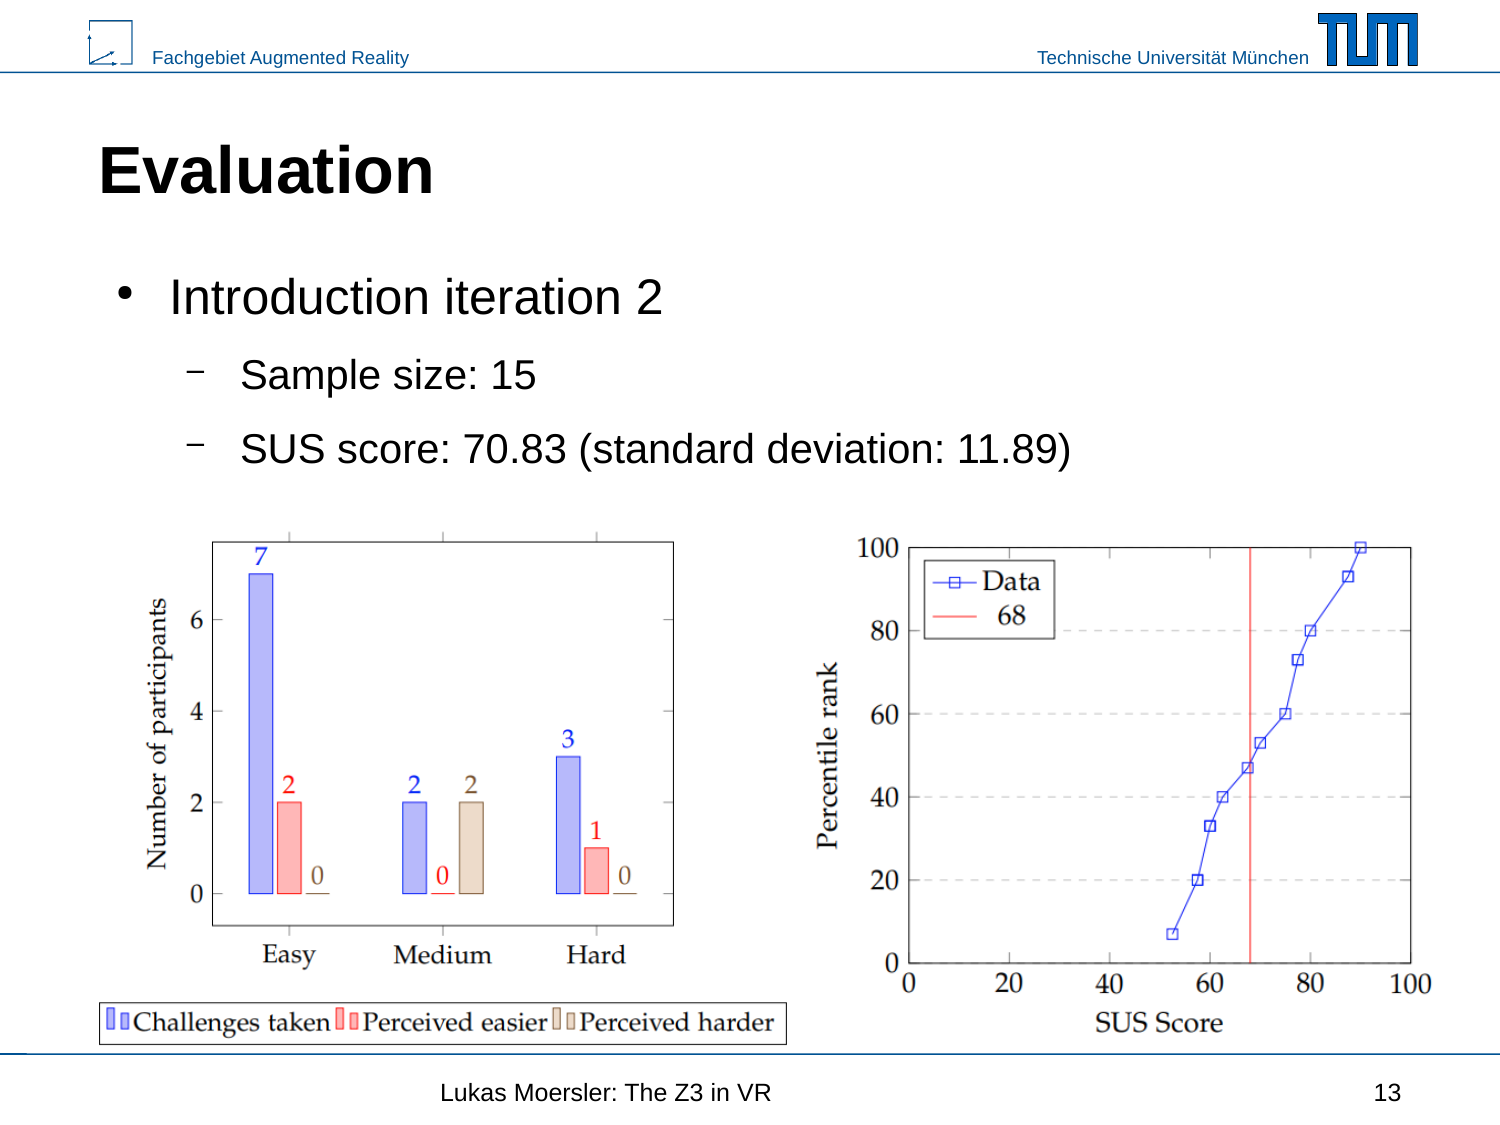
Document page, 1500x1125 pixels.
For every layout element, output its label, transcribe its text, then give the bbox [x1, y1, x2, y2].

title Evaluation [83, 114, 1417, 215]
picture [83, 14, 136, 68]
list Introduction iteration 2 Sample size: 15 SUS score: 70.83 (standard deviation: 11.89) [83, 256, 1417, 1013]
picture [96, 512, 792, 1051]
picture [803, 525, 1440, 1045]
slide_number <Foliennummer> [1104, 1066, 1417, 1117]
footer Lukas Moersler: The Z3 in VR [425, 1066, 1075, 1117]
